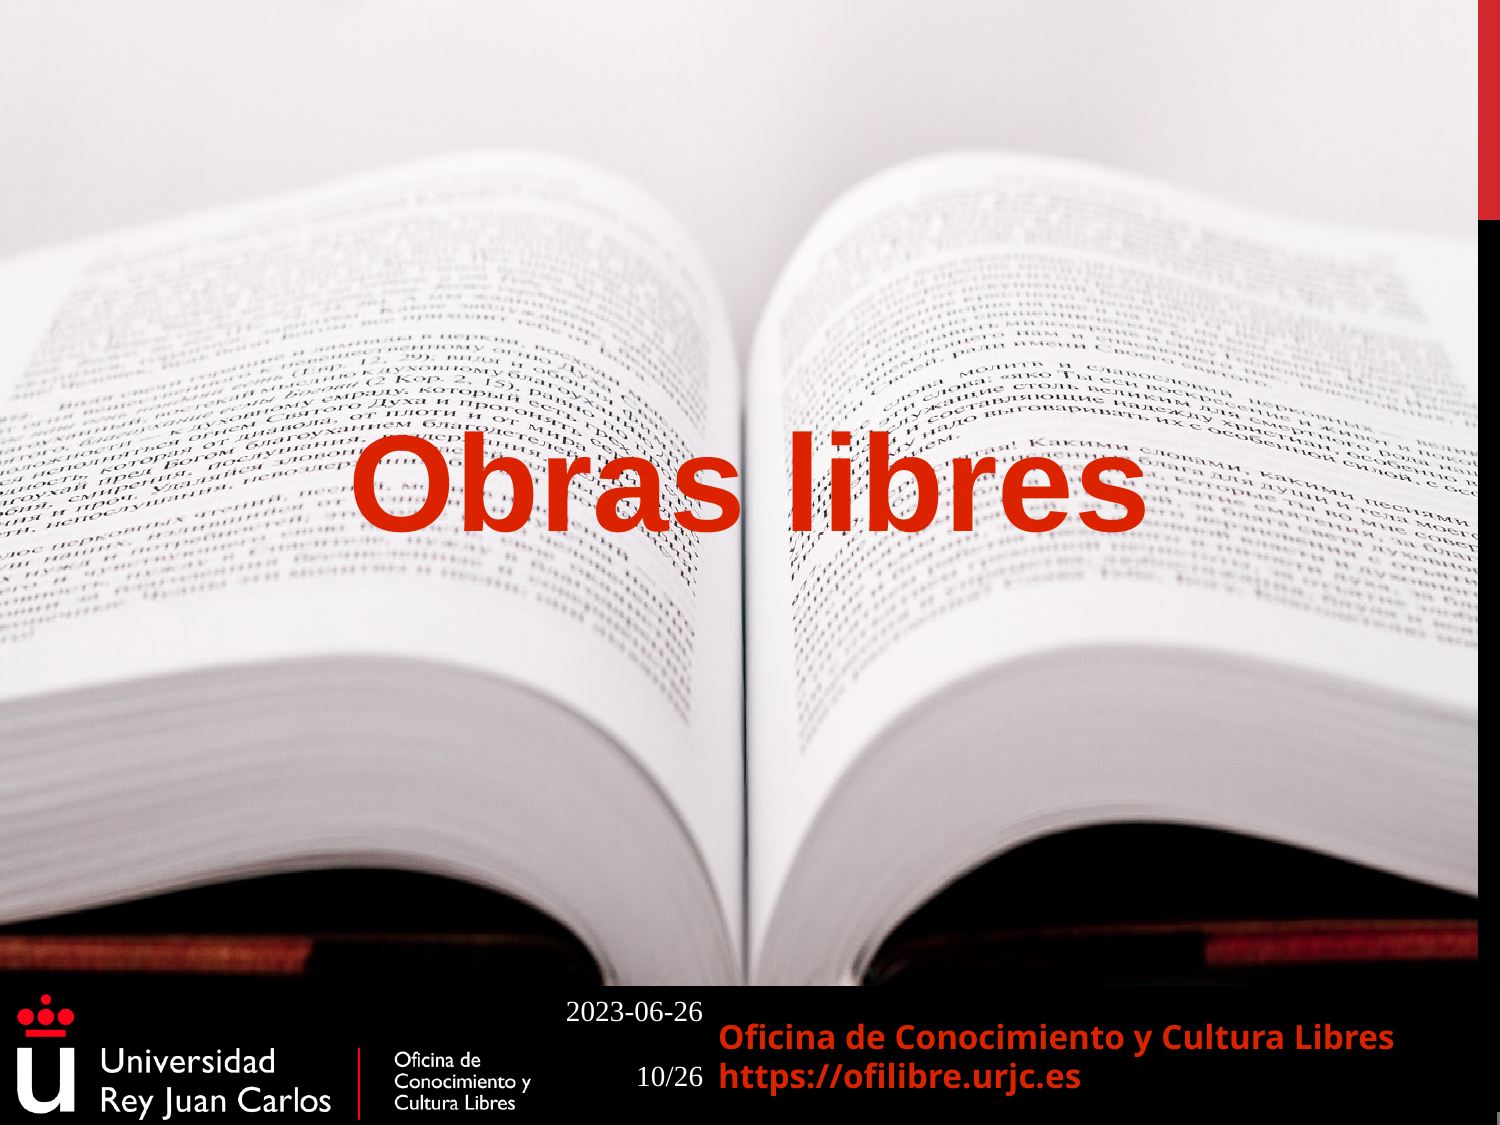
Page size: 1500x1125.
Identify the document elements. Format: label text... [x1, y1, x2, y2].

picture [17, 994, 531, 1120]
picture [0, 0, 1478, 986]
title Obras libres [75, 389, 1425, 578]
